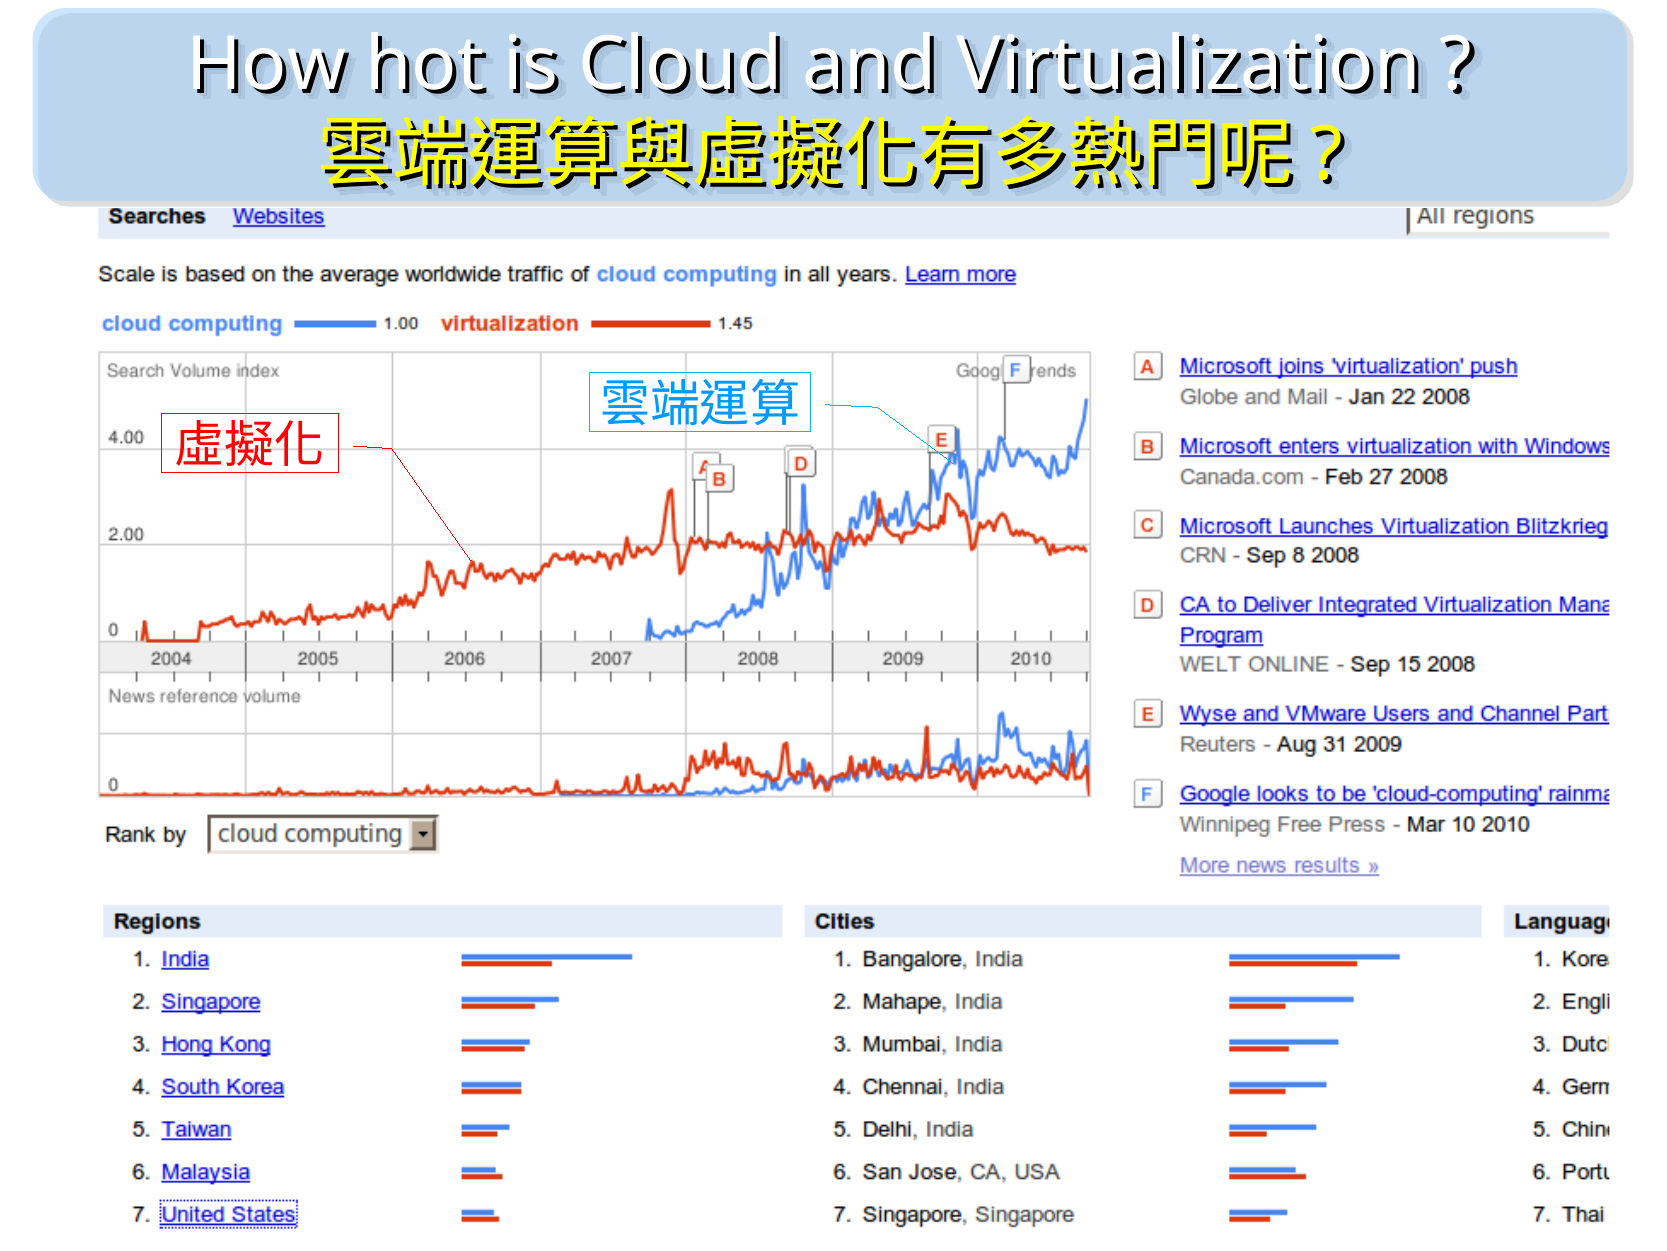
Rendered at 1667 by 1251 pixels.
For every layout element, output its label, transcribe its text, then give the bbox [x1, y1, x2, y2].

text_box How hot is Cloud and Virtualization ? 雲端運算與虛擬化有多熱門呢? [32, 8, 1628, 201]
text_box 雲端運算 [589, 372, 811, 431]
picture [73, 208, 1610, 1238]
text_box 虛擬化 [161, 413, 338, 473]
